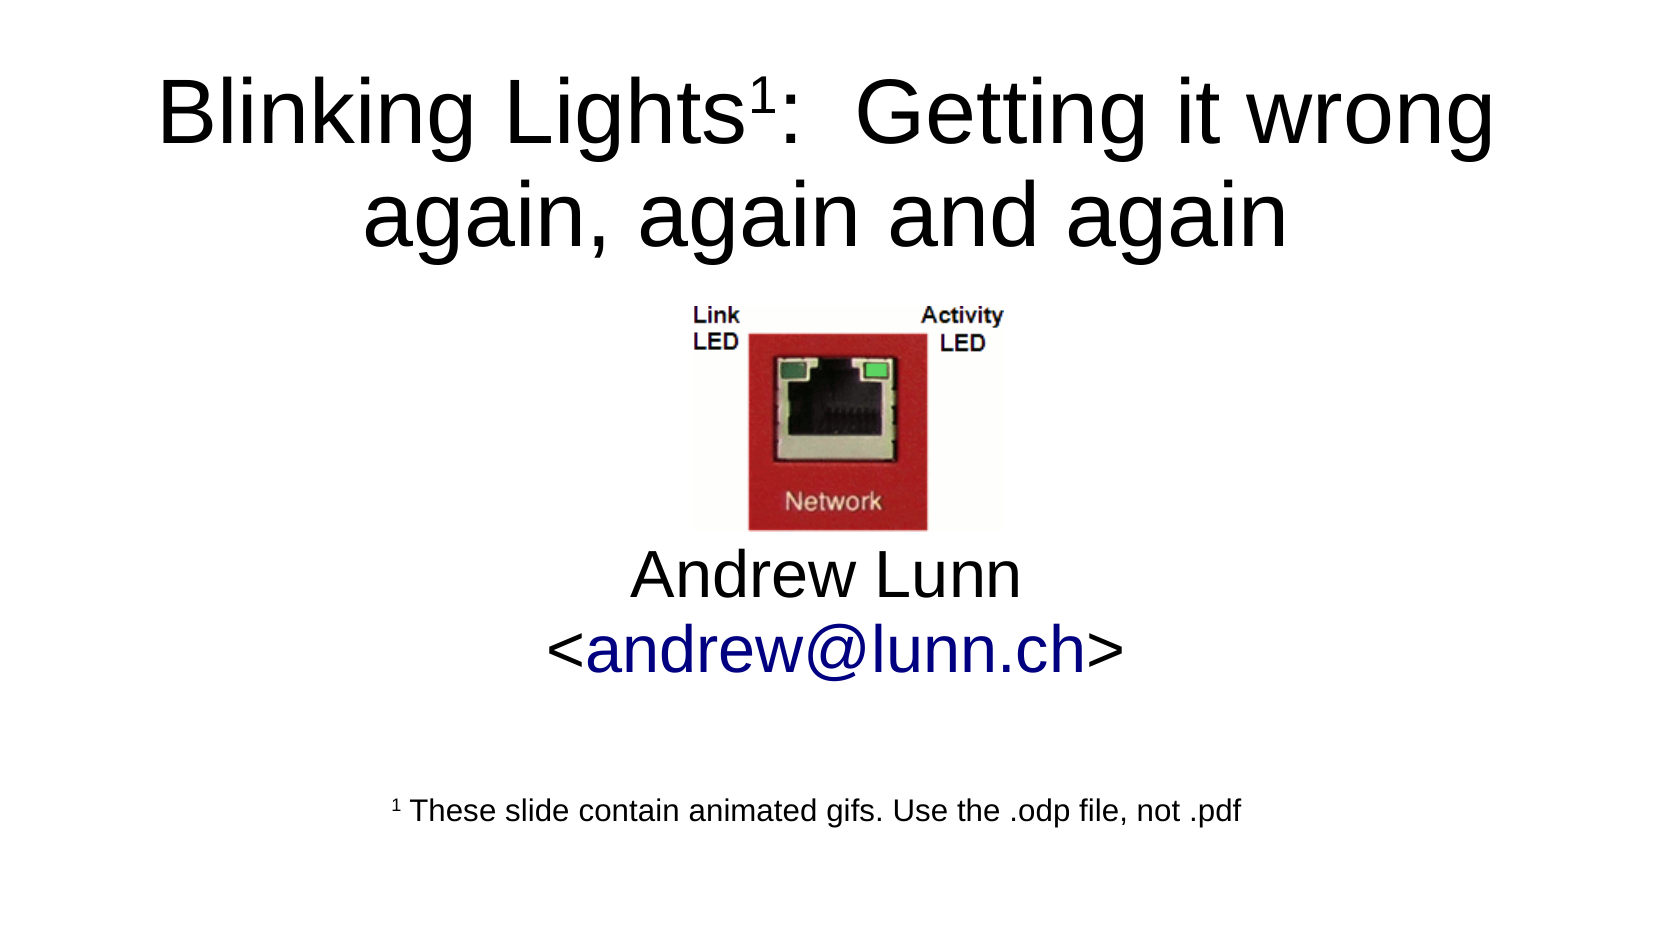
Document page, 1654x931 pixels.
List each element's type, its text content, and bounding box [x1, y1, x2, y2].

subtitle Andrew Lunn <andrew@lunn.ch> 1 These slide contain animated gifs. Use the .odp file, not .pdf [82, 188, 1571, 886]
picture [693, 306, 1004, 532]
title Blinking Lights1: Getting it wrong again, again and again [82, 60, 1571, 188]
